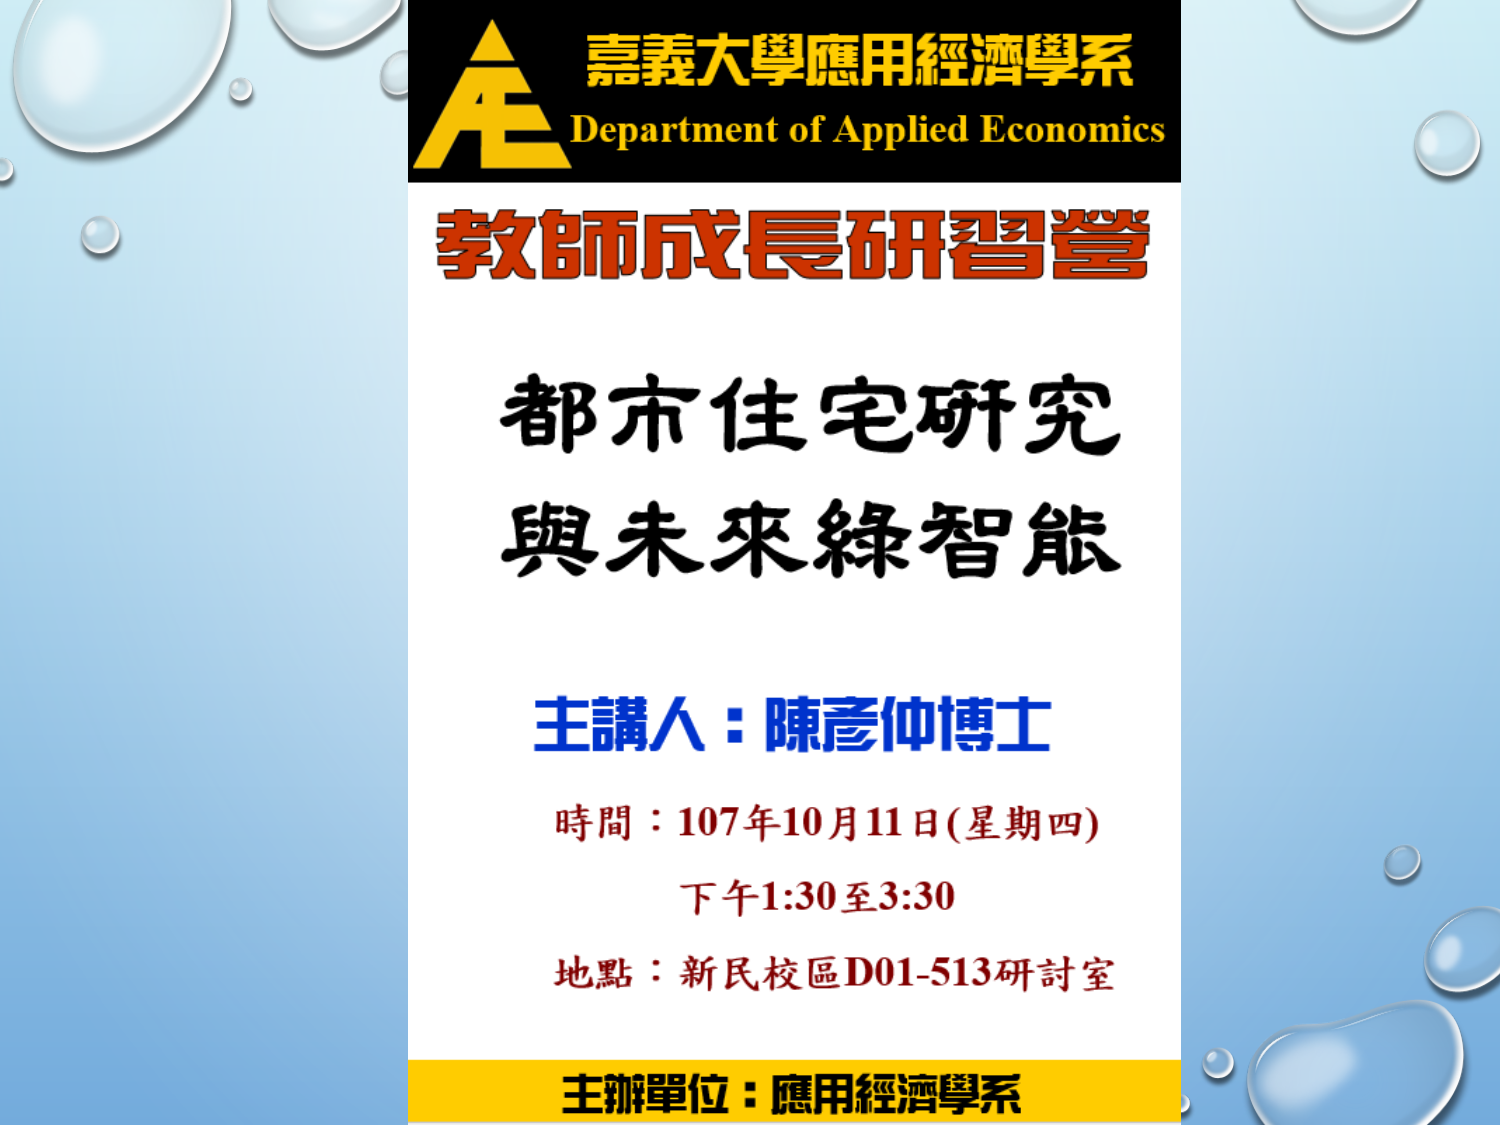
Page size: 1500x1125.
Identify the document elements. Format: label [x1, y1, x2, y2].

picture [408, 0, 1181, 1125]
